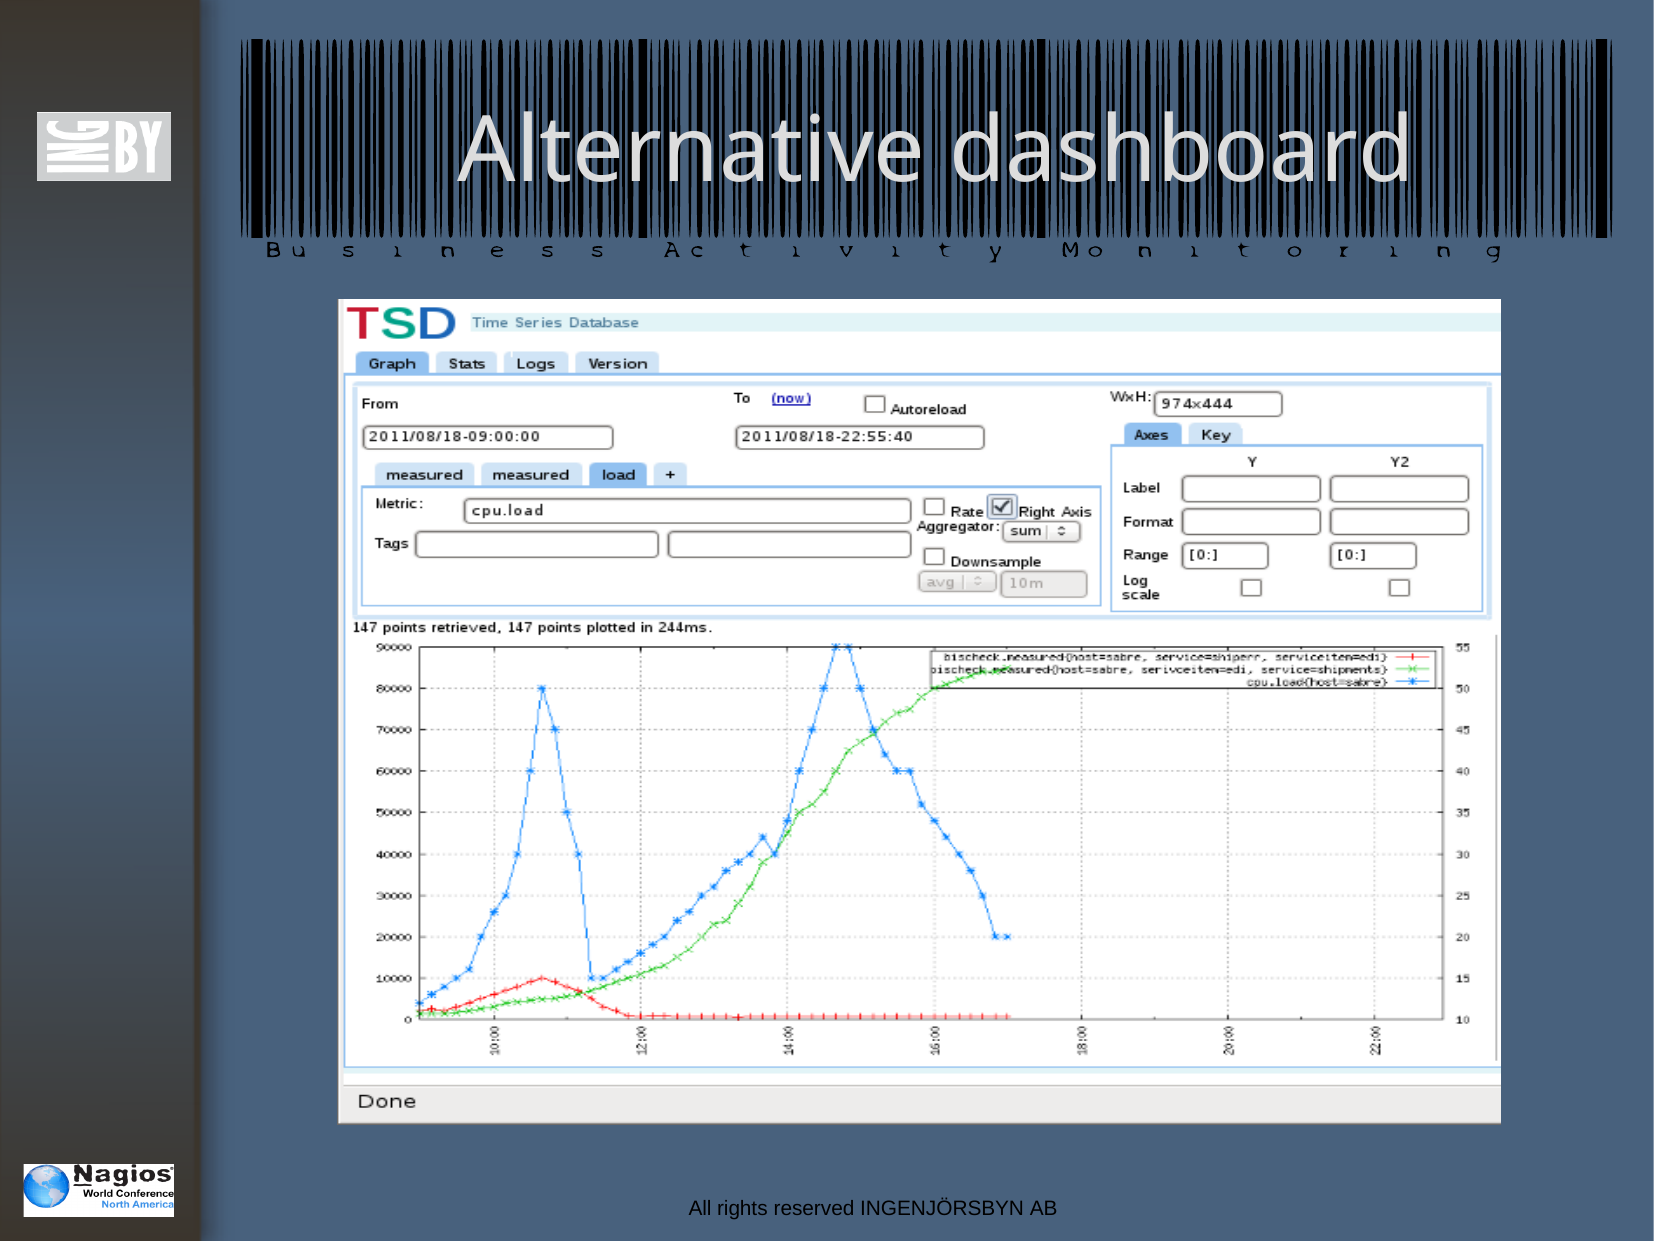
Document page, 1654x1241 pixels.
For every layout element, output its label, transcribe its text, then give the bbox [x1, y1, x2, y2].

picture [0, 0, 1654, 1241]
title Alternative dashboard [261, 14, 1613, 275]
